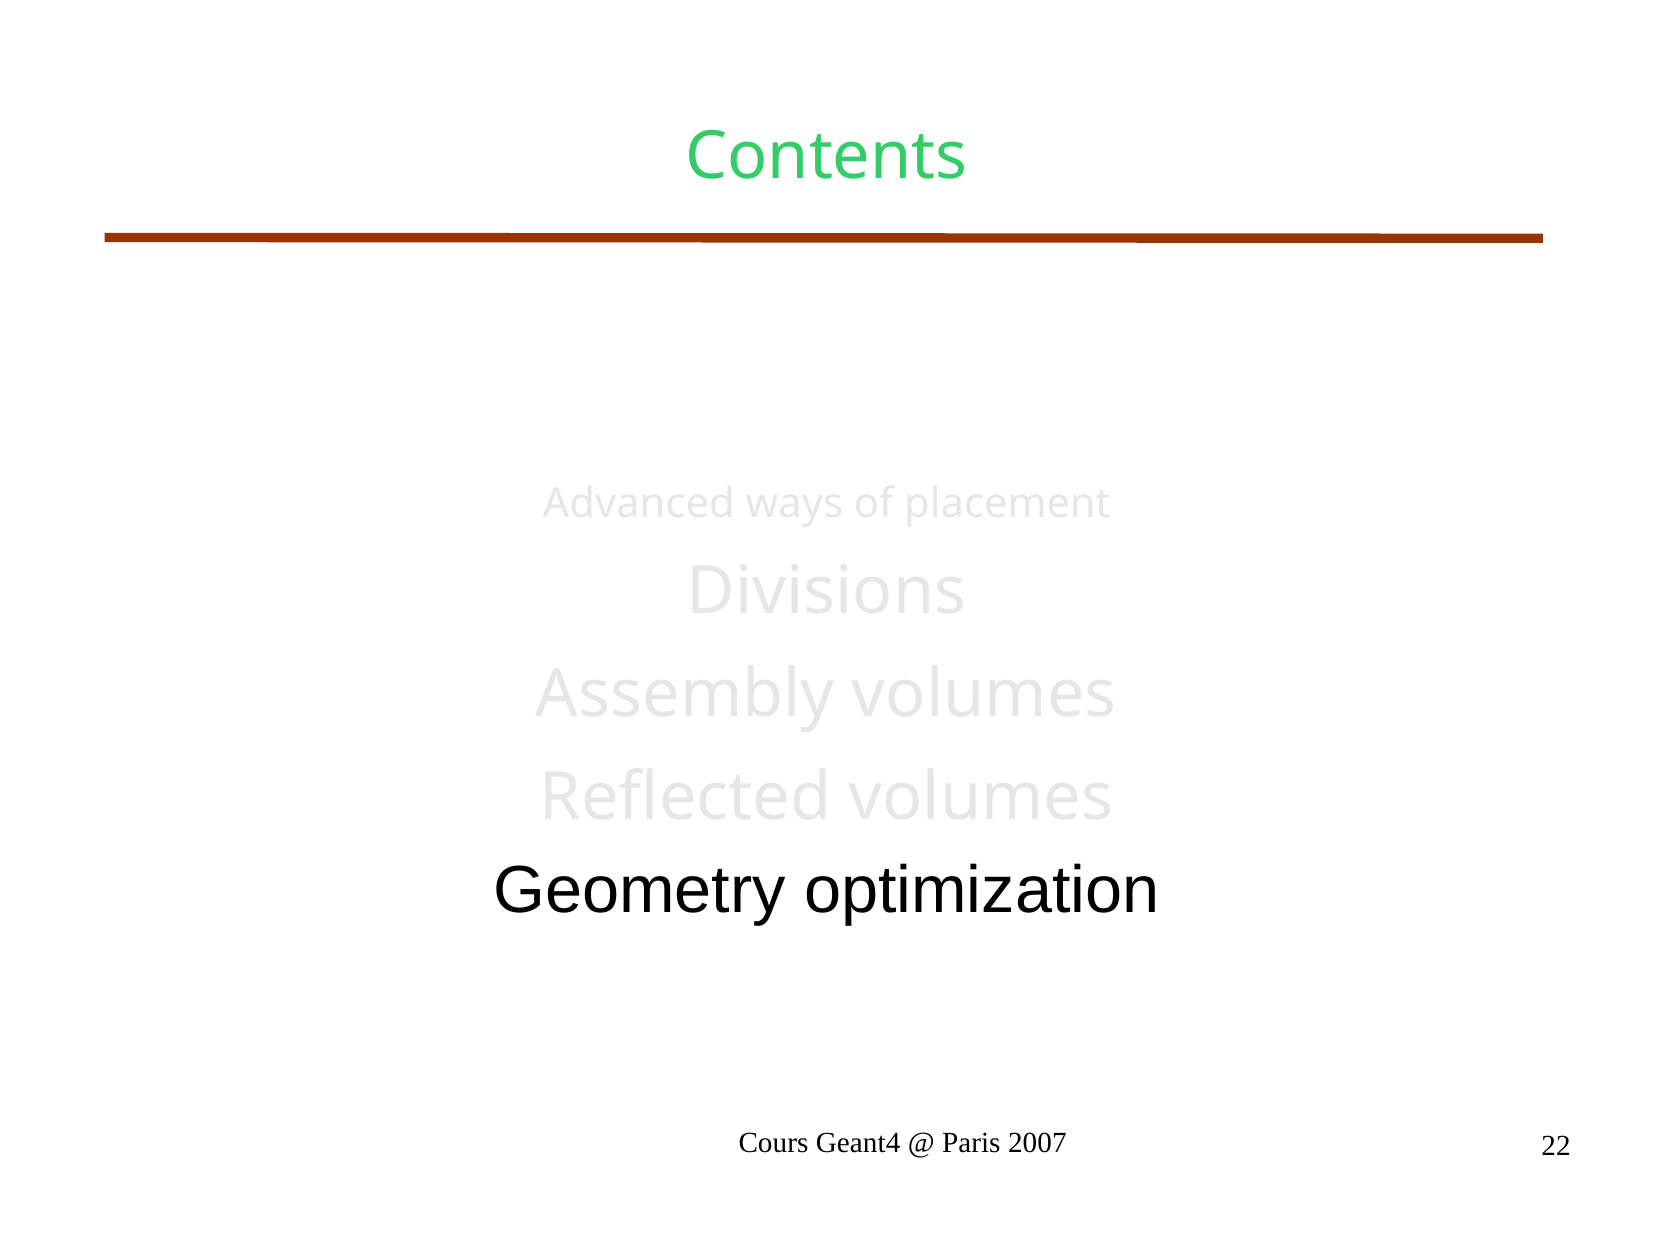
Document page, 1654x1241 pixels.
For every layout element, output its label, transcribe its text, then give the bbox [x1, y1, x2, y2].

subtitle Advanced ways of placement Divisions Assembly volumes Reflected volumes Geometry optimization [82, 290, 1571, 1109]
title Contents [82, 49, 1571, 257]
